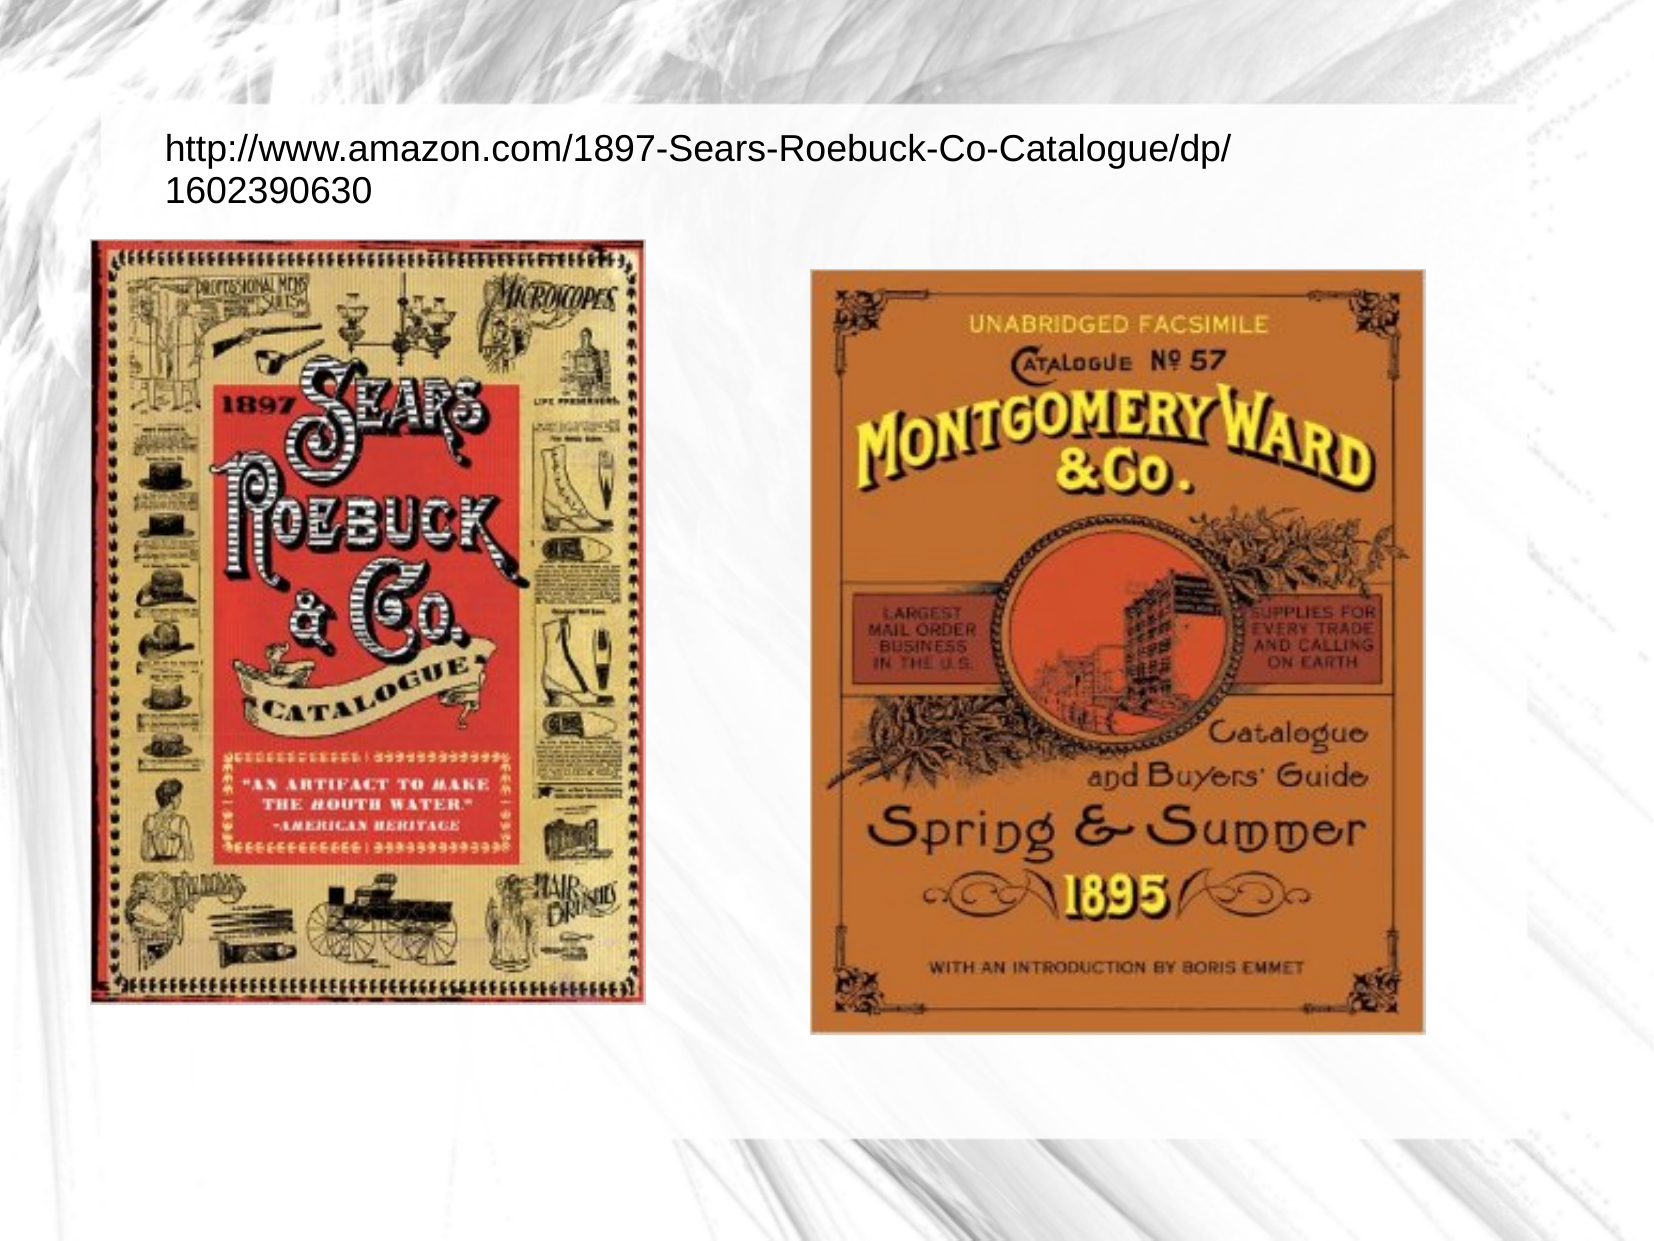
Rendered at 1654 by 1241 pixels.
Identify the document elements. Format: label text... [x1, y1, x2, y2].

text_box http://www.amazon.com/1897-Sears-Roebuck-Co-Catalogue/dp/1602390630 [150, 120, 1452, 177]
picture [0, 0, 1654, 1241]
